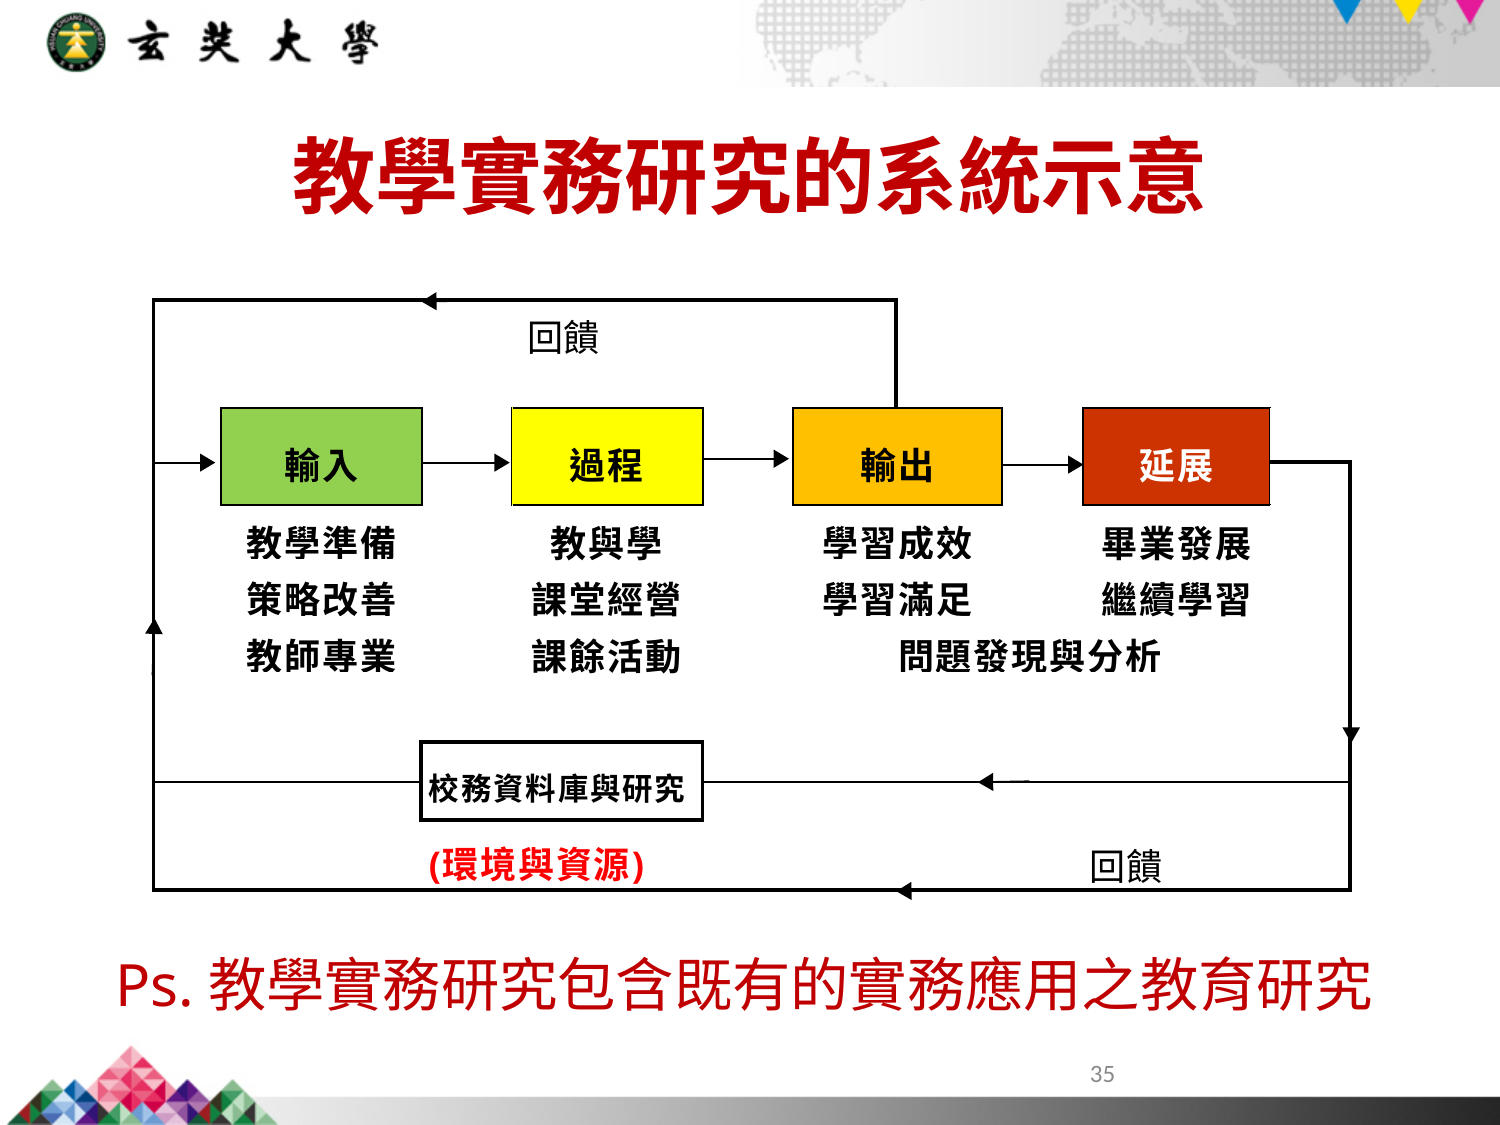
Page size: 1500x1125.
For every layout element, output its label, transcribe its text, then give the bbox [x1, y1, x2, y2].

chart [100, 255, 1400, 941]
text_box Ps.教學實務研究包含既有的實務應用之教育研究 [100, 940, 1412, 1046]
text_box 35 [1074, 1042, 1426, 1103]
text_box 教學實務研究的系統示意 [75, 115, 1426, 232]
